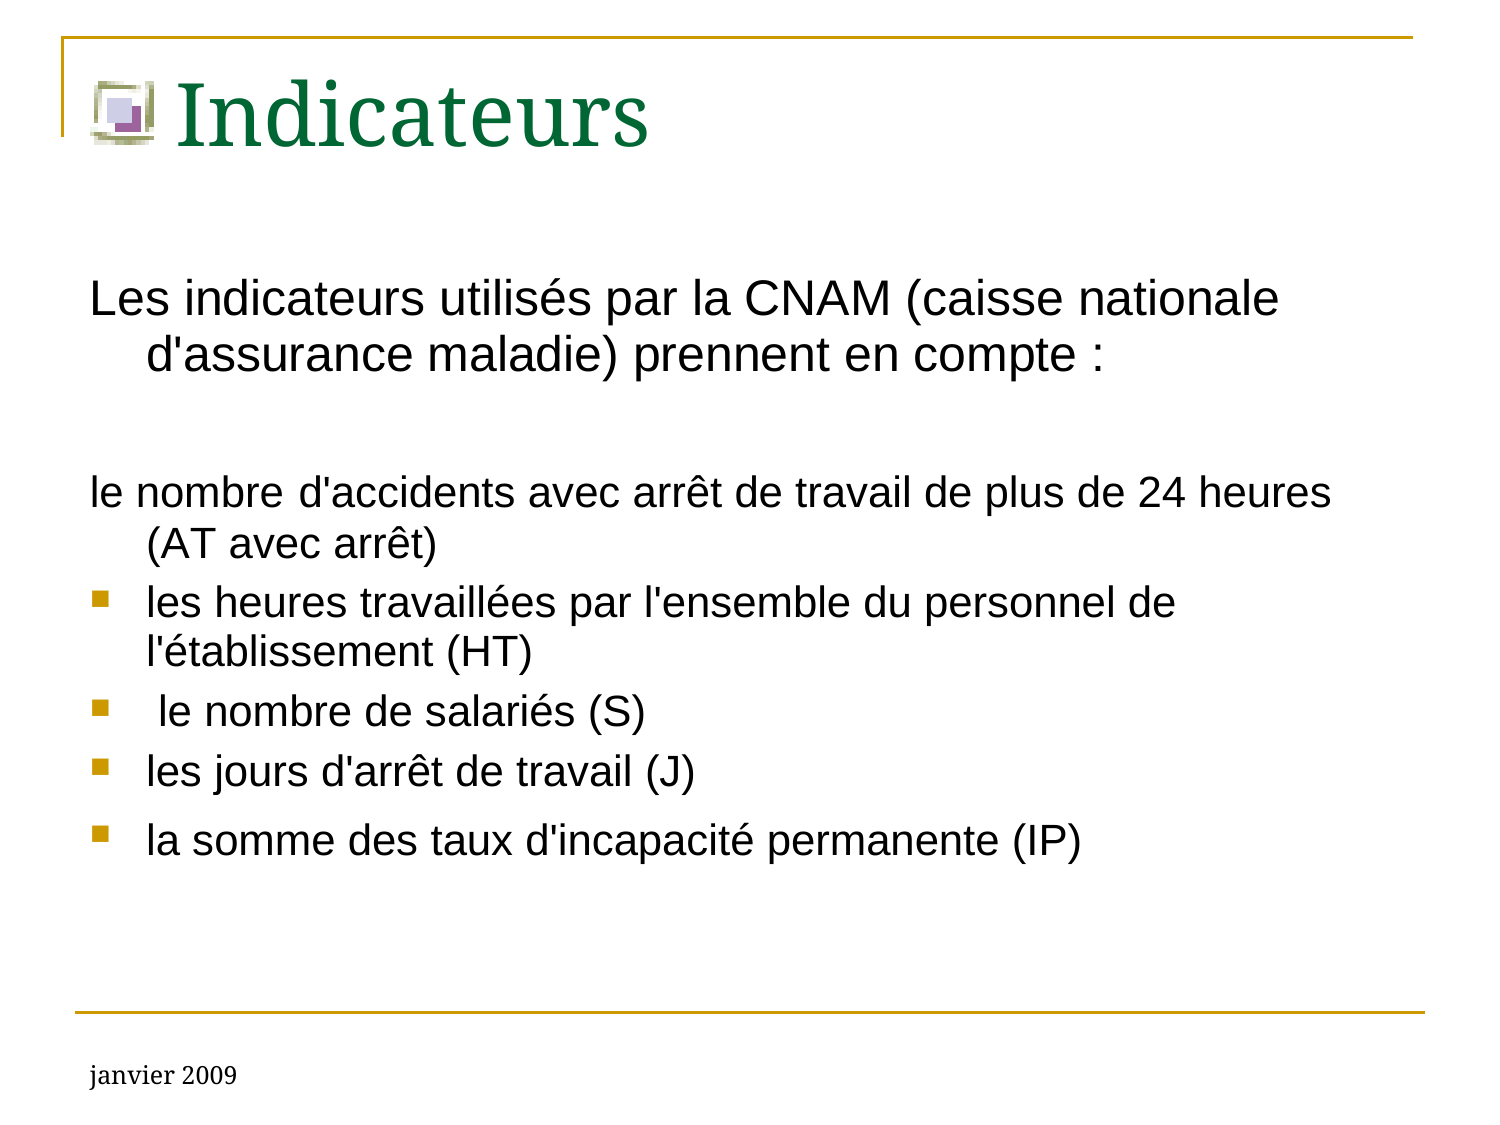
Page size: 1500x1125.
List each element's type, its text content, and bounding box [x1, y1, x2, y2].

list Les indicateurs utilisés par la CNAM (caisse nationale d'assurance maladie) prennent en compte : le nombre d'accidents avec arrêt de travail de plus de 24 heures (AT avec arrêt) les heures travaillées par l'ensemble du personnel de l'établissement (HT) le nombre de salariés (S) les jours d'arrêt de travail (J) la somme des taux d'incapacité permanente (IP) [75, 262, 1426, 1006]
title Indicateurs [75, 45, 1426, 233]
